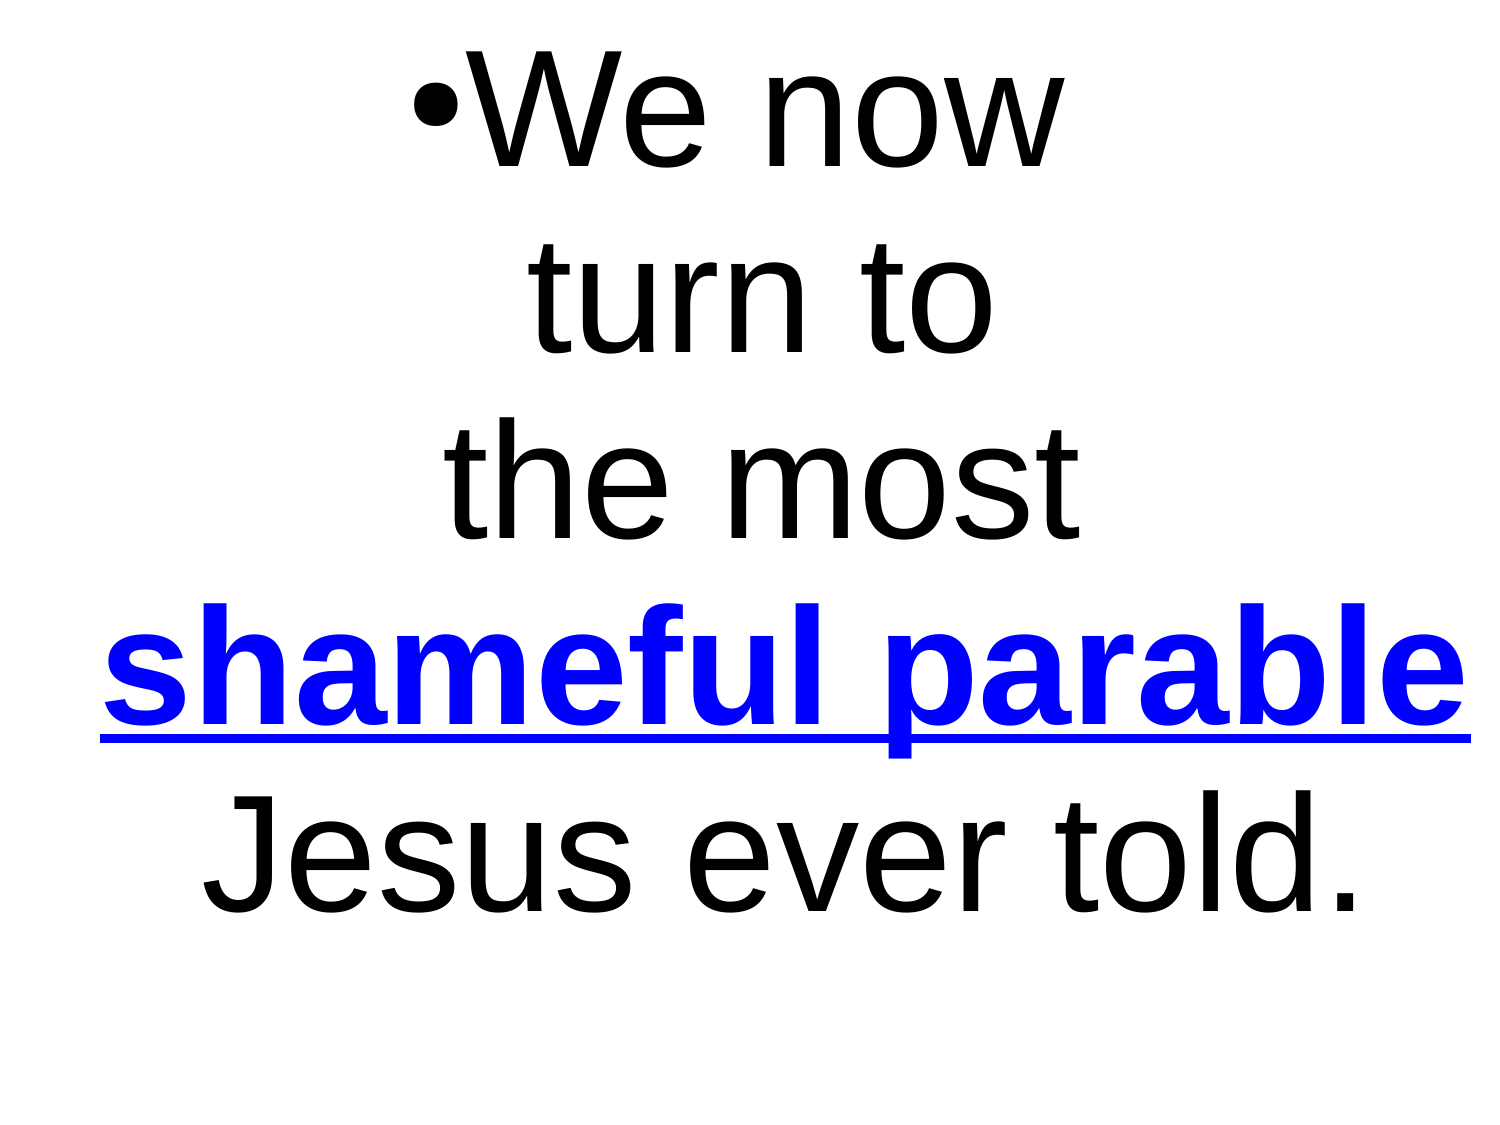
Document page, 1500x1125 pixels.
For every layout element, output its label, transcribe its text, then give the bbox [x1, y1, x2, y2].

list We now turn to the most shameful parable Jesus ever told. [15, 15, 1486, 1096]
